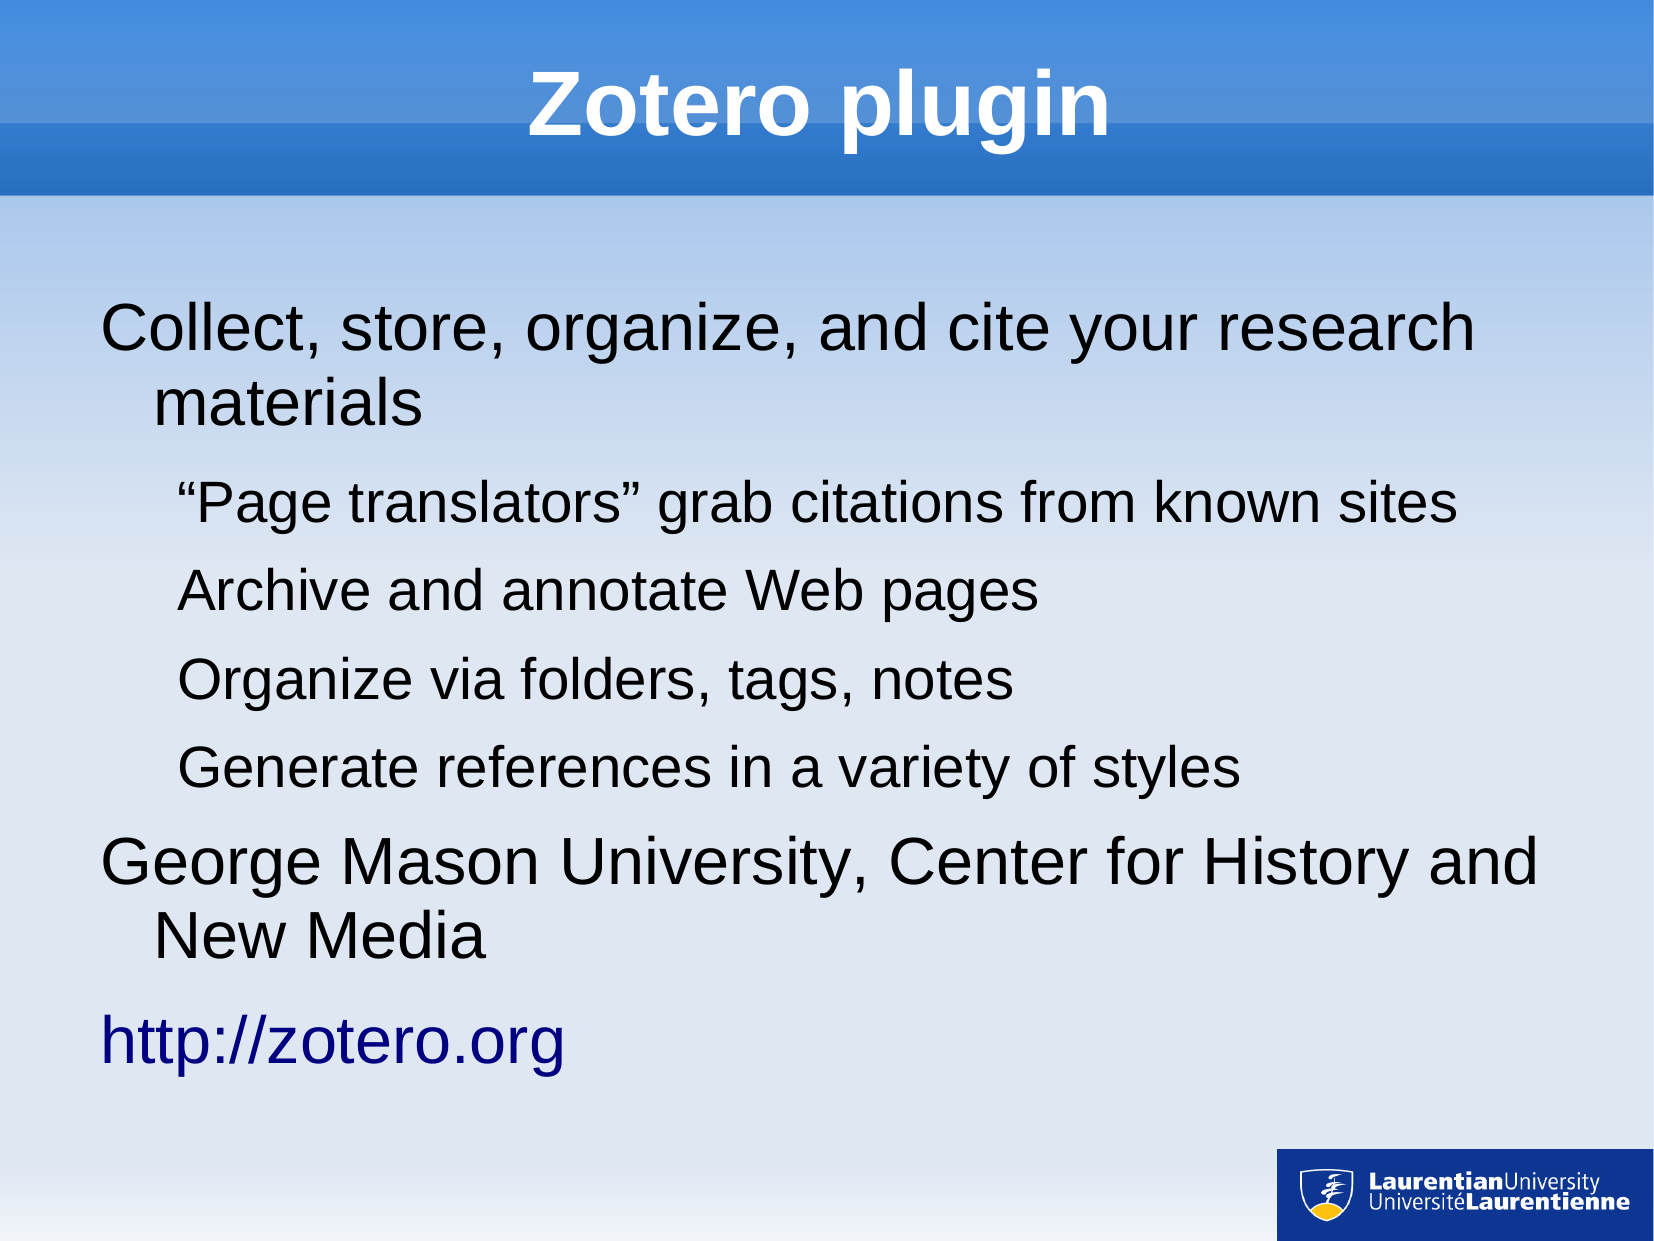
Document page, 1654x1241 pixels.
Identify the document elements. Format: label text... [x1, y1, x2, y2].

picture [0, 0, 1654, 1241]
title Zotero plugin [76, 0, 1565, 208]
list Collect, store, organize, and cite your research materials “Page translators” grab citations from known sites Archive and annotate Web pages Organize via folders, tags, notes Generate references in a variety of styles George Mason University, Center for History and New Media http://zotero.org [82, 290, 1571, 1150]
